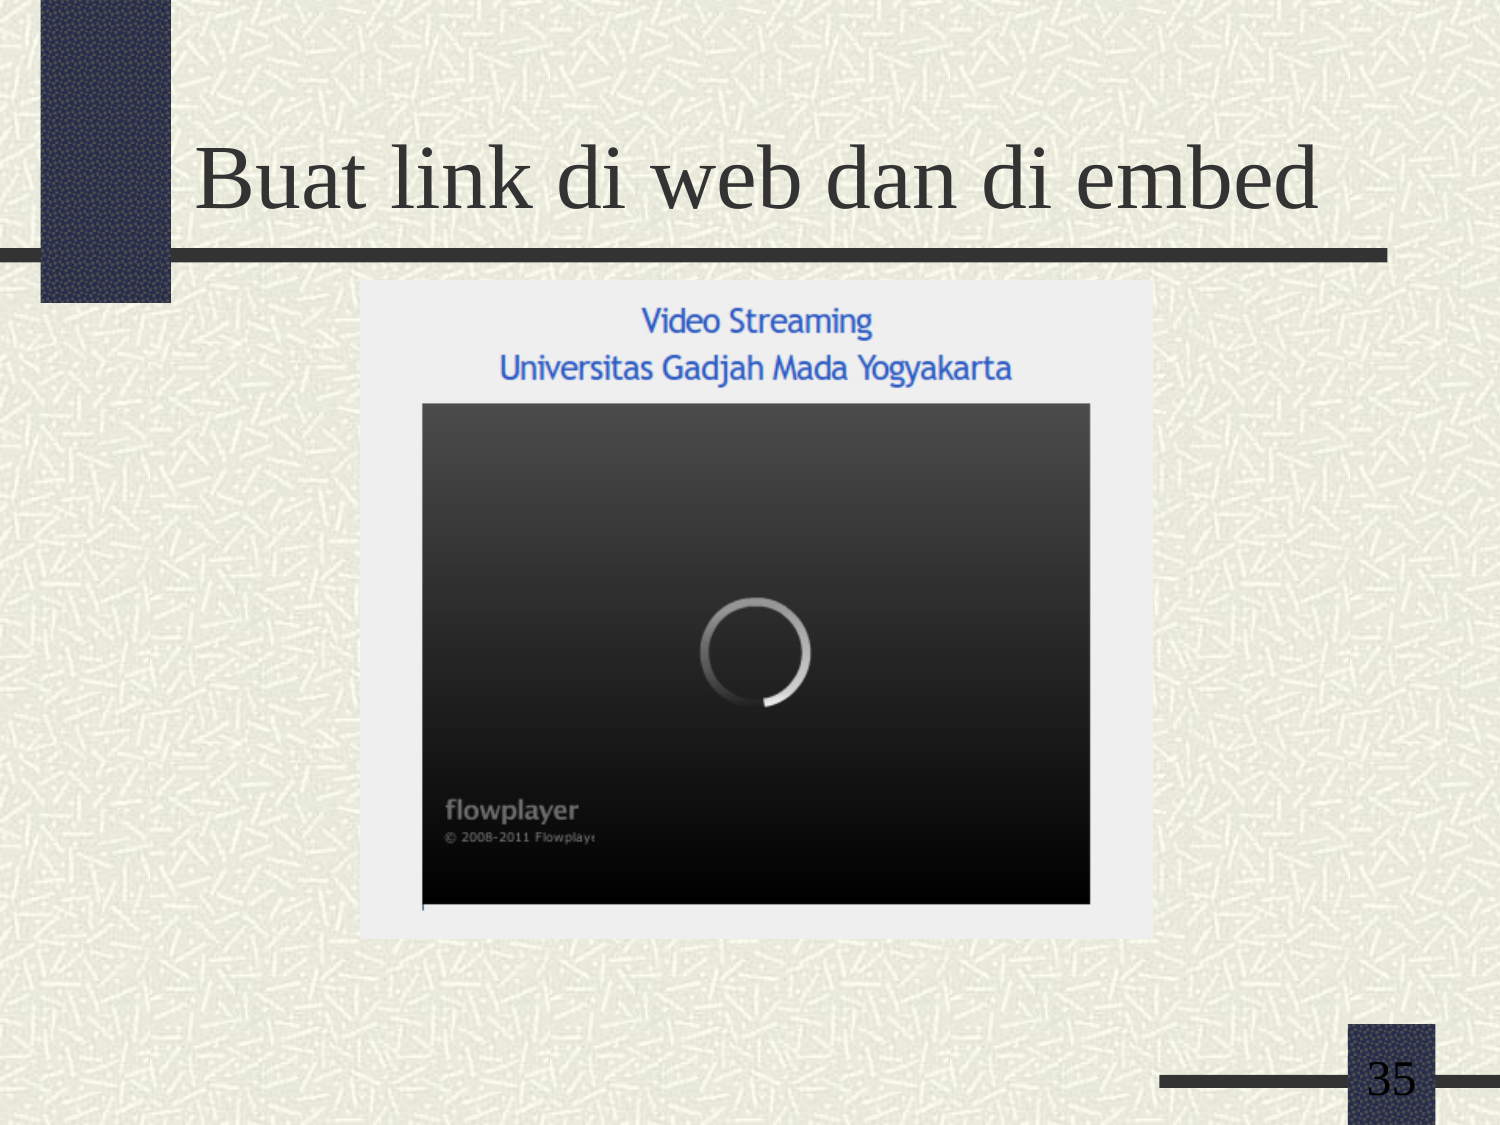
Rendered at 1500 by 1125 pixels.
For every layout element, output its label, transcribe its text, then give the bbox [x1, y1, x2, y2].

title Buat link di web dan di embed [179, 46, 1455, 235]
picture [0, 0, 1500, 1125]
